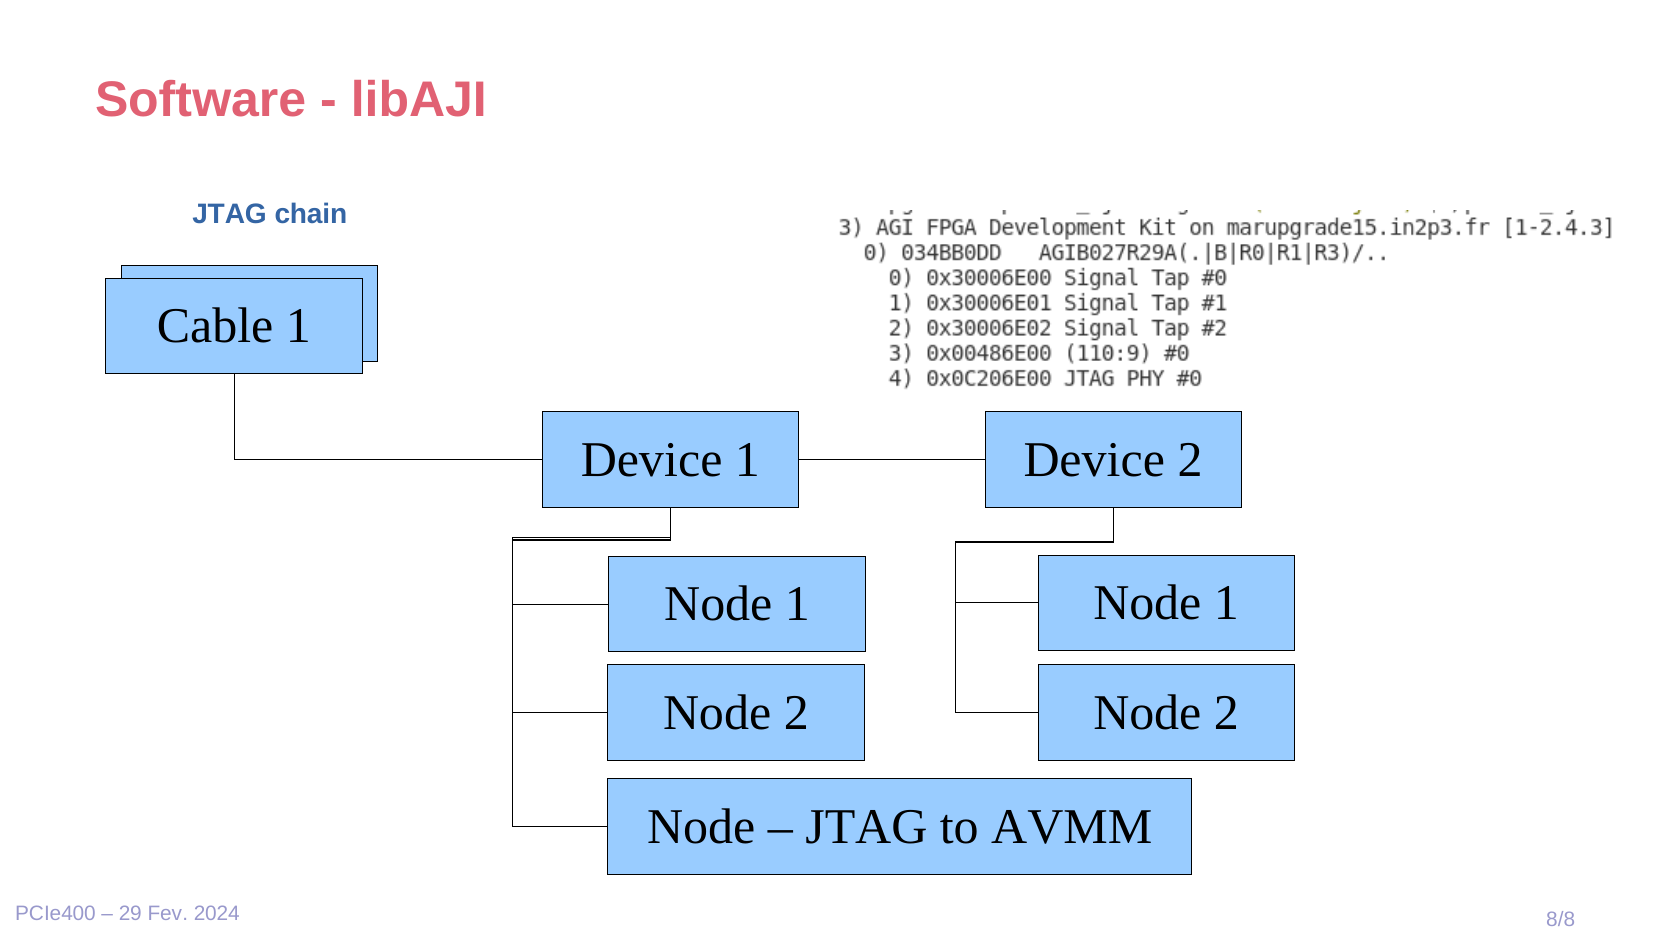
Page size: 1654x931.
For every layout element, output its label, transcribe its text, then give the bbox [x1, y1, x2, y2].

text_box Device 1 [542, 411, 799, 508]
text_box Node 1 [608, 556, 866, 652]
text_box Node 2 [607, 664, 865, 761]
picture [834, 210, 1637, 394]
text_box Node 1 [1038, 555, 1295, 651]
text_box Node 2 [1038, 664, 1295, 761]
text_box Cable 1 [105, 278, 363, 374]
text_box Cable 1 [121, 265, 378, 362]
list JTAG chain [121, 197, 1534, 883]
text_box Node – JTAG to AVMM [607, 778, 1192, 875]
title Software - libAJI [94, 40, 1540, 159]
text_box Device 2 [985, 411, 1242, 508]
